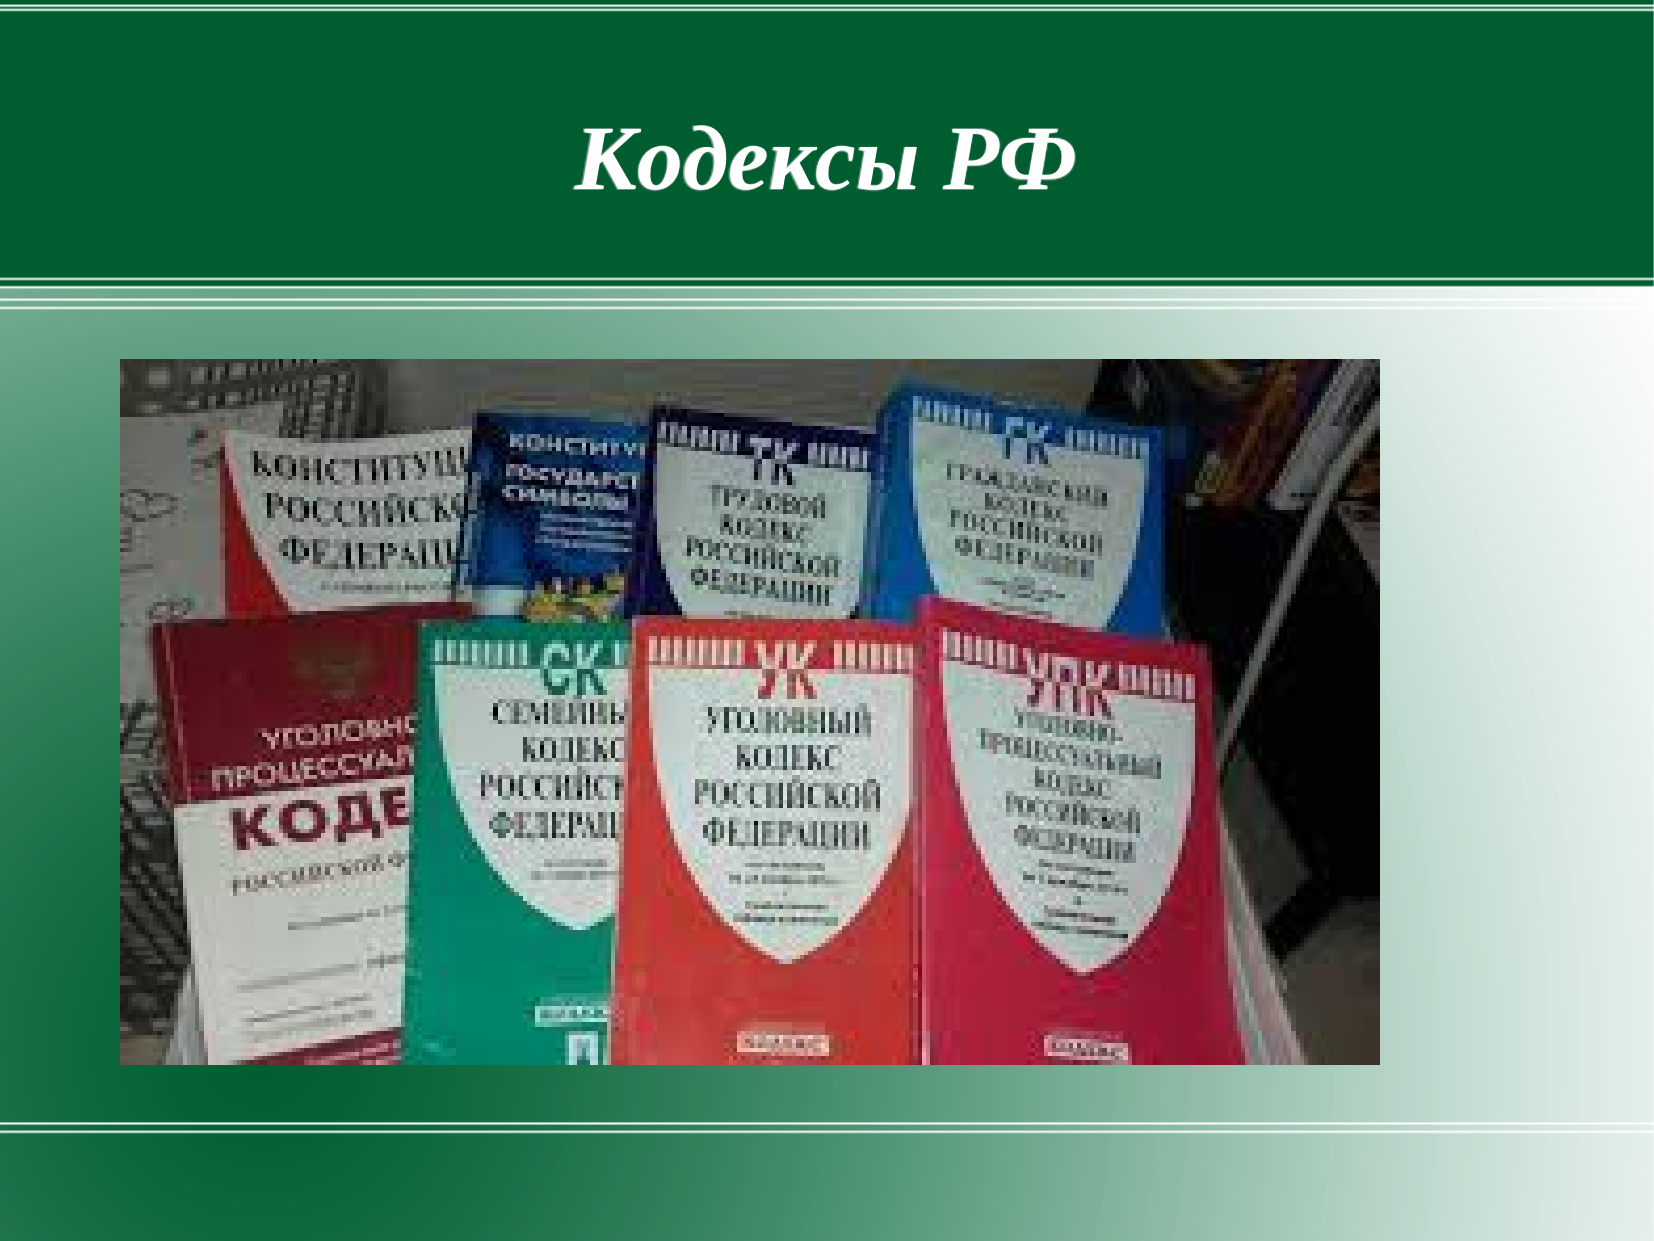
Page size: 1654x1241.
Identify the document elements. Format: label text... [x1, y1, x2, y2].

title Кодексы РФ [82, 49, 1571, 257]
picture [120, 359, 1380, 1066]
